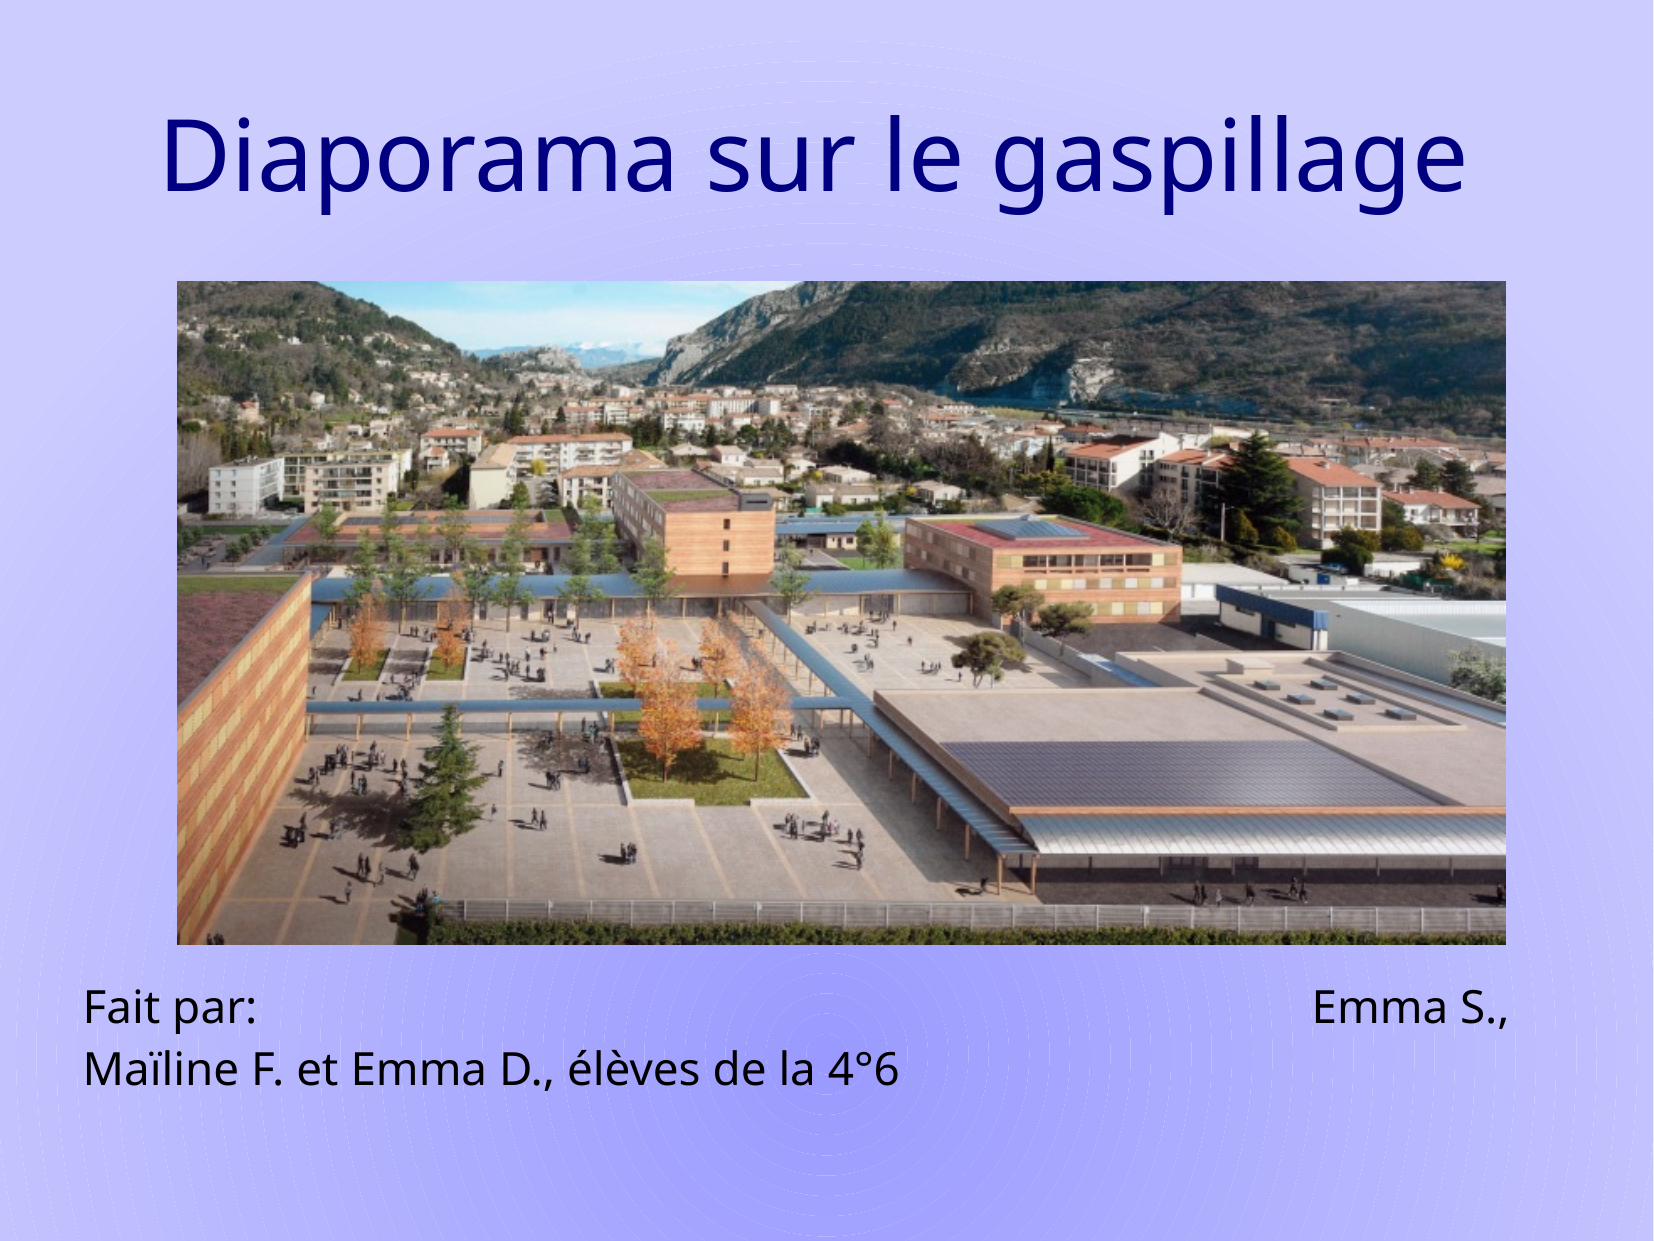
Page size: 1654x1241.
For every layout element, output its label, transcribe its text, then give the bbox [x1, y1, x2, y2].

title Diaporama sur le gaspillage [82, 49, 1571, 257]
list Fait par: Emma S., Maïline F. et Emma D., élèves de la 4°6 [82, 290, 1571, 1177]
picture [177, 281, 1506, 945]
